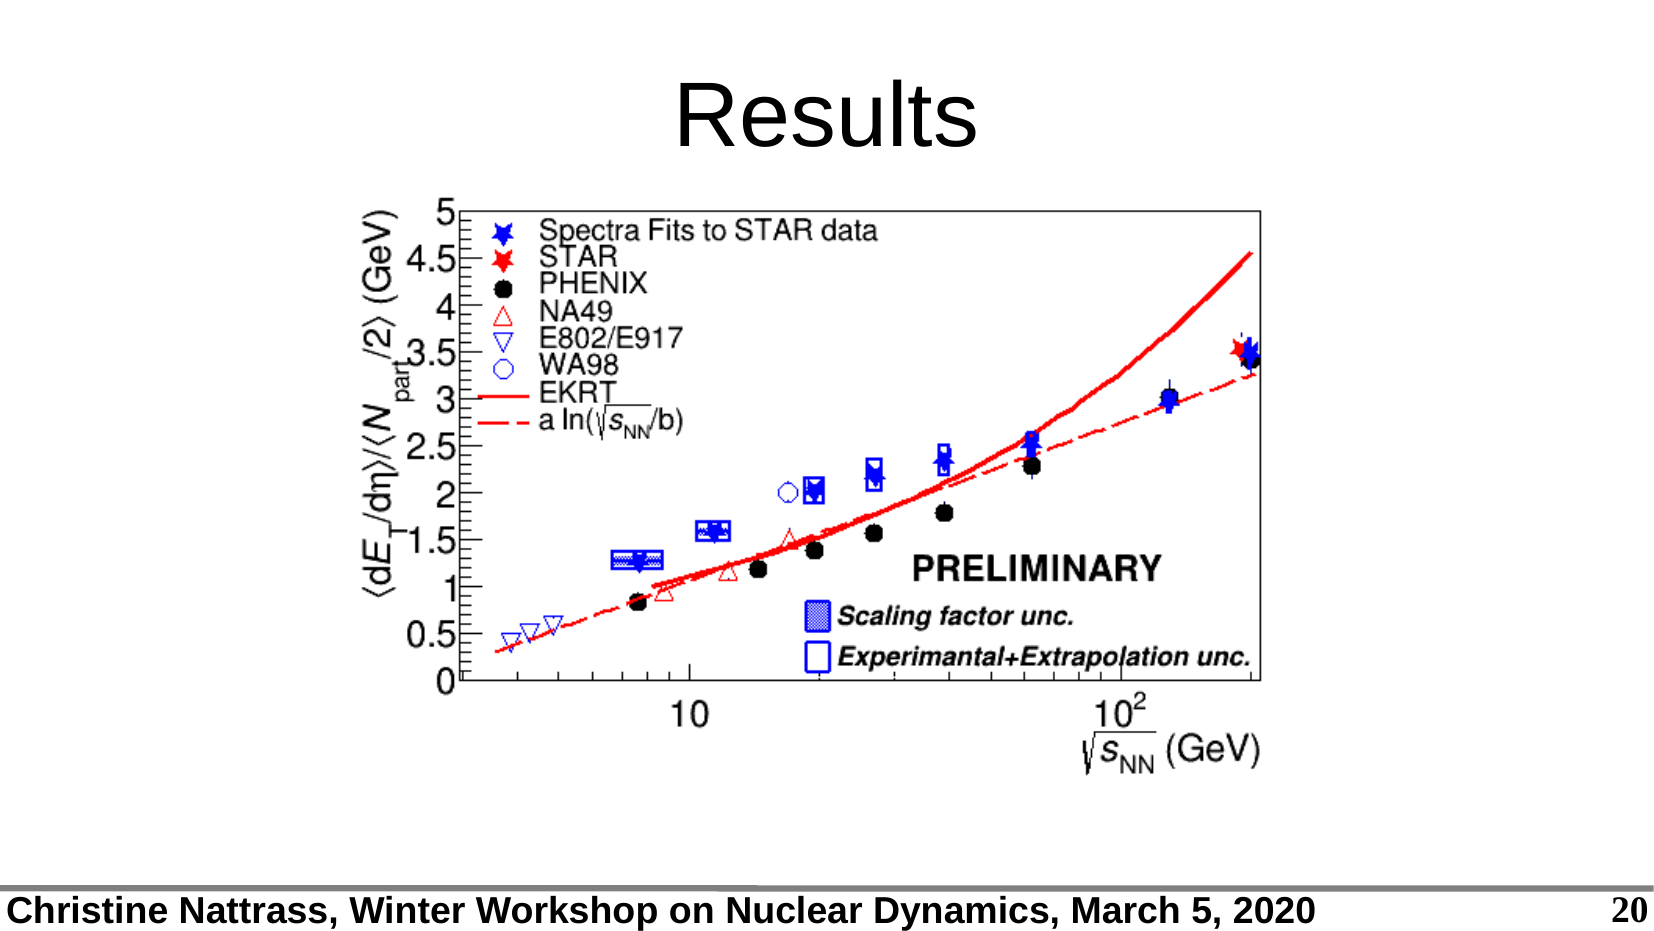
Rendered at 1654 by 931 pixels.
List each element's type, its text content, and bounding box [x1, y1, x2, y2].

picture [356, 195, 1288, 781]
title Results [82, 37, 1571, 193]
